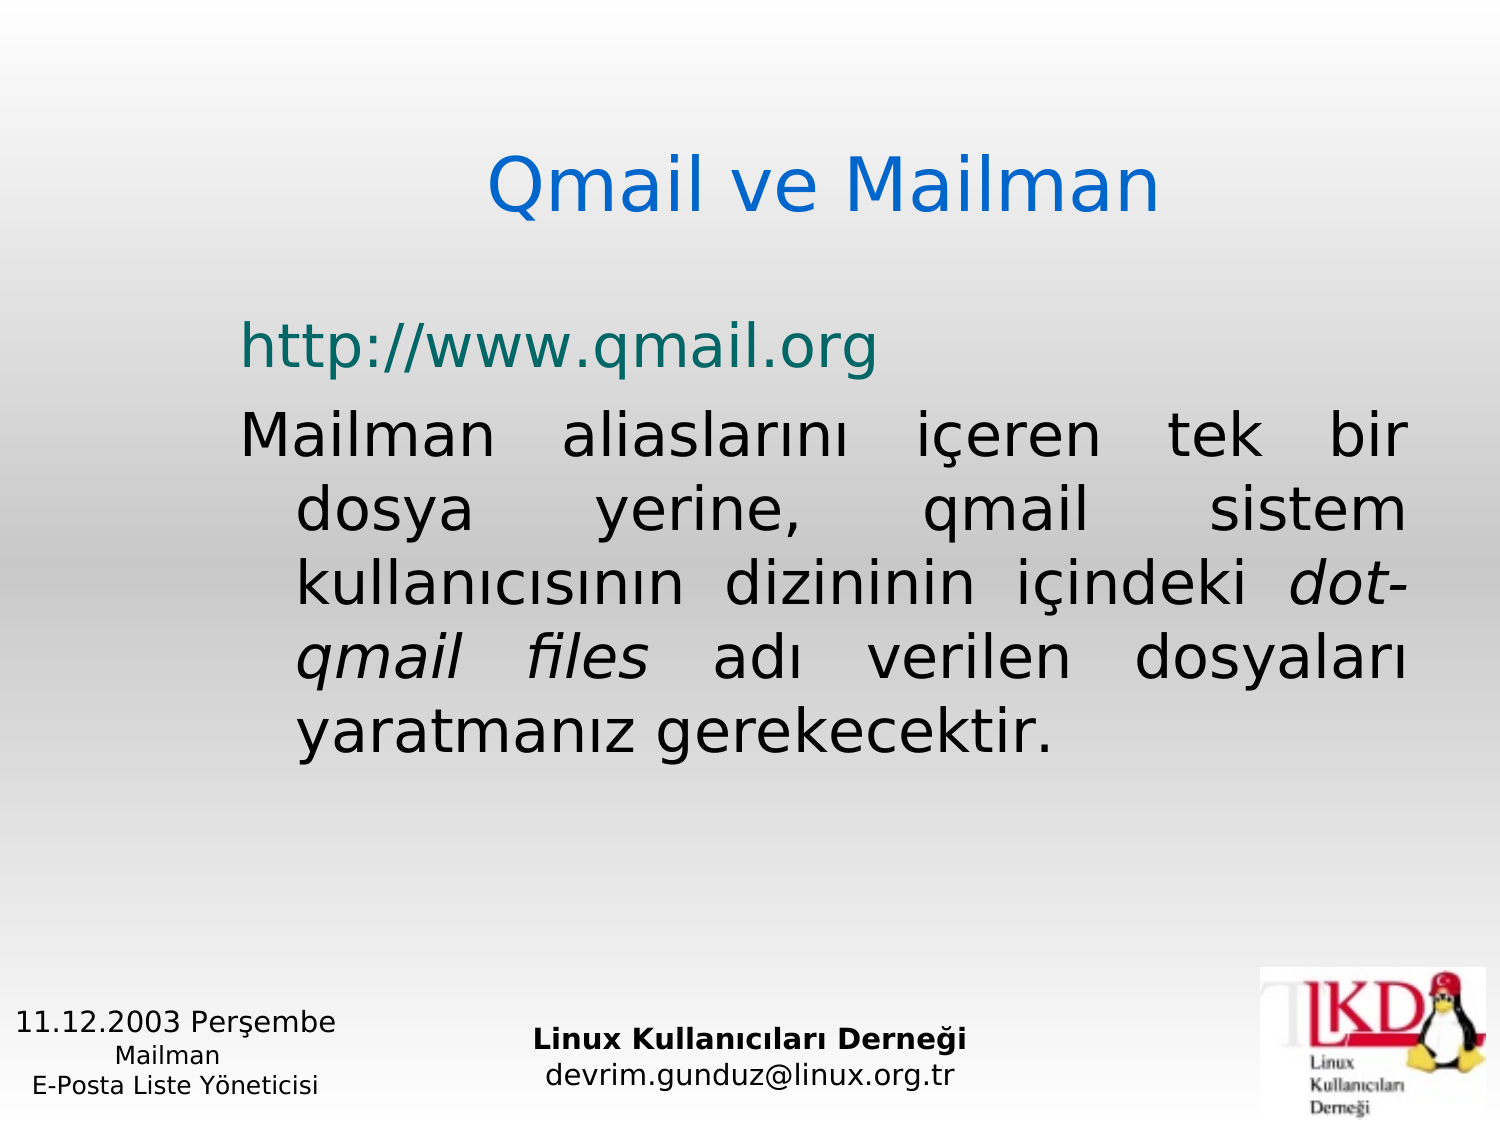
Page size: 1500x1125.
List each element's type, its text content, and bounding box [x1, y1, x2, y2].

list http://www.qmail.org Mailman aliaslarını içeren tek bir dosya yerine, qmail sistem kullanıcısının dizininin içindeki dot-qmail files adı verilen dosyaları yaratmanız gerekecektir. [224, 299, 1425, 975]
picture [1260, 967, 1486, 1120]
title Qmail ve Mailman [224, 49, 1425, 237]
